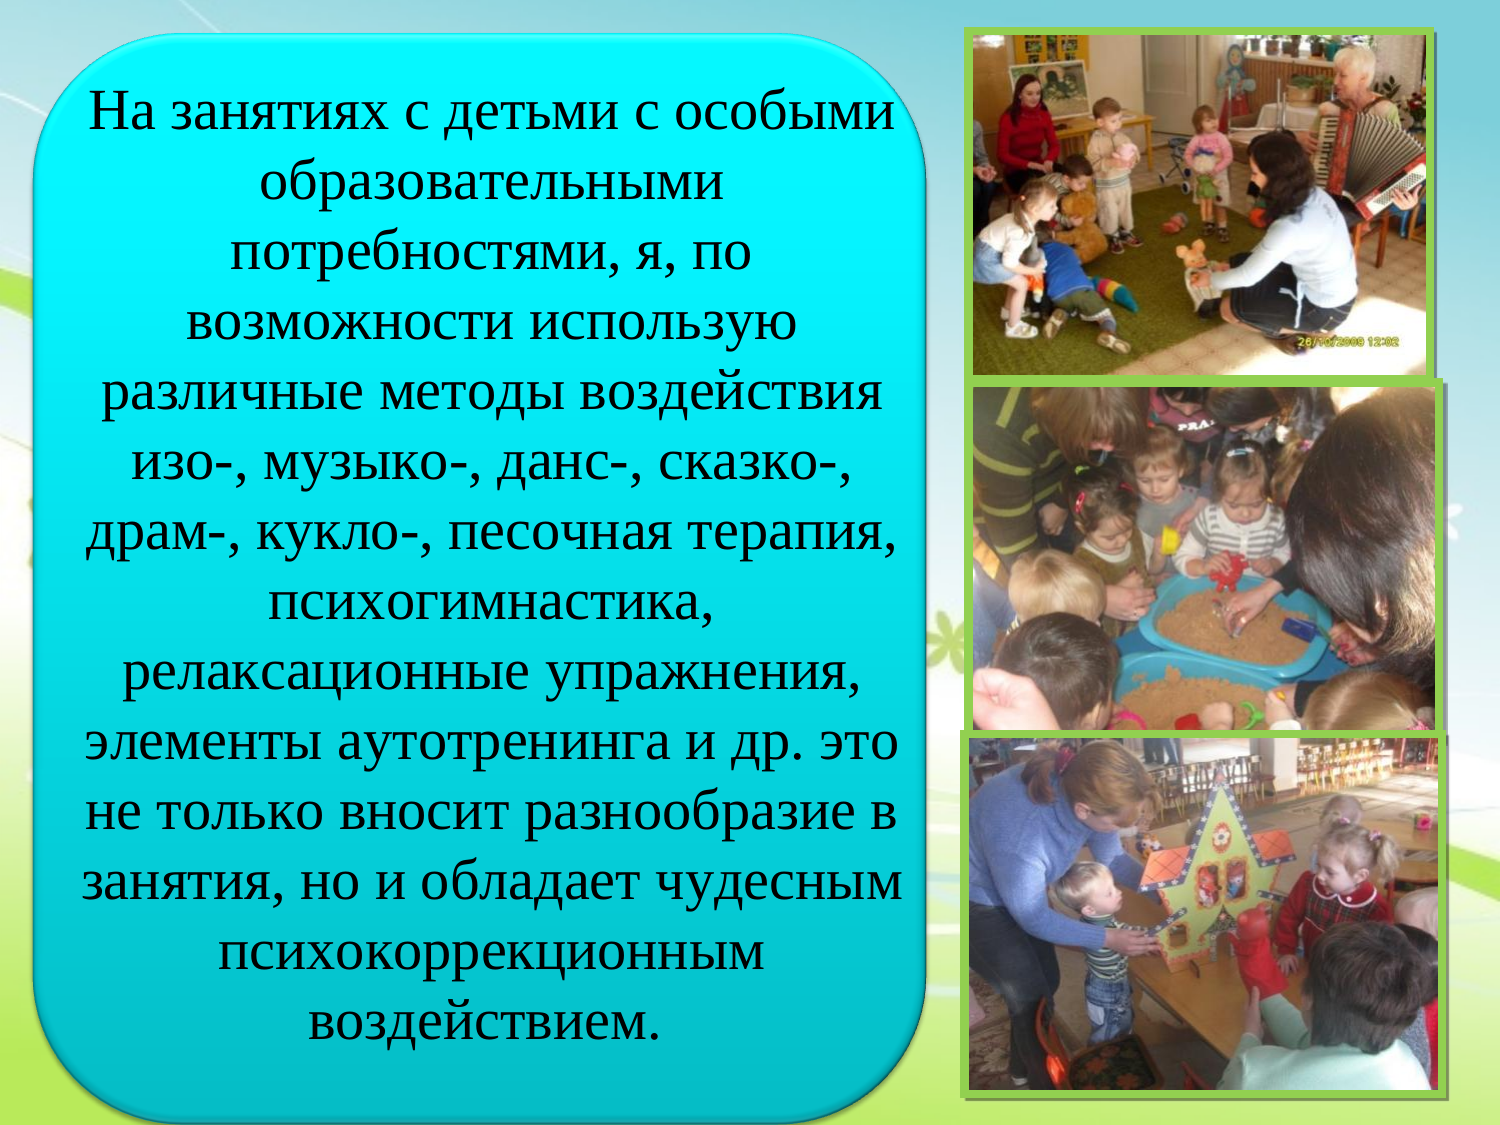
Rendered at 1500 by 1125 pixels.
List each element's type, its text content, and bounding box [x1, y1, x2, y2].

picture [0, 0, 1500, 1125]
text_box [972, 35, 1426, 376]
text_box На занятиях с детьми с особыми образовательными потребностями, я, по возможности использую различные методы воздействия изо-, музыко-, данс-, сказко-, драм-, кукло-, песочная терапия, психогимнастика, релаксационные упражнения, элементы аутотренинга и др. это не только вносит разнообразие в занятия, но и обладает чудесным психокоррекционным воздействием. [58, 63, 926, 1059]
